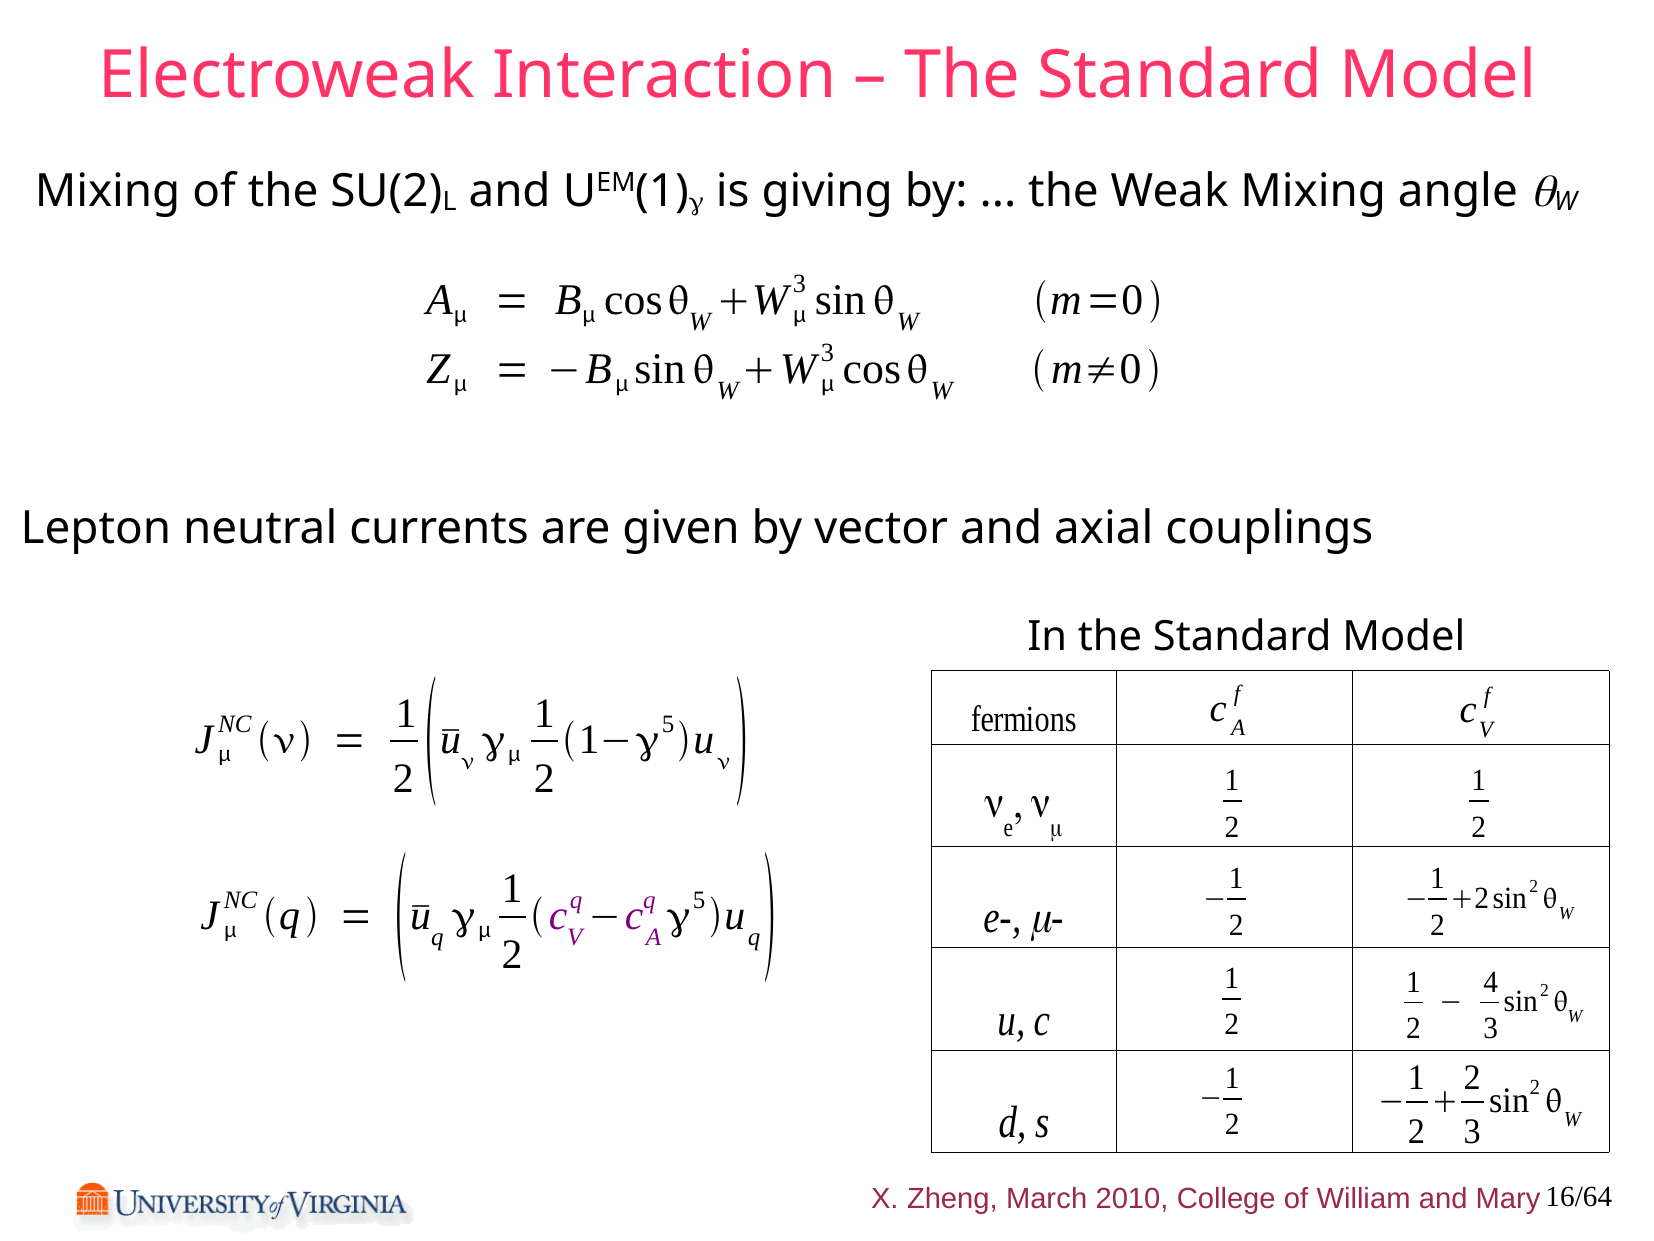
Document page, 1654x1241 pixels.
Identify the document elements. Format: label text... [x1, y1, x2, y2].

chart [187, 850, 788, 986]
chart [412, 262, 1172, 407]
picture [53, 1165, 427, 1241]
title Electroweak Interaction – The Standard Model [49, 22, 1587, 122]
chart [181, 674, 758, 810]
text_box In the Standard Model [1012, 598, 1575, 675]
chart [929, 669, 1611, 1155]
text_box Mixing of the SU(2)L and UEM(1)g is giving by: ... the Weak Mixing angle qW [7, 149, 1653, 248]
text_box Lepton neutral currents are given by vector and axial couplings [5, 487, 1486, 570]
